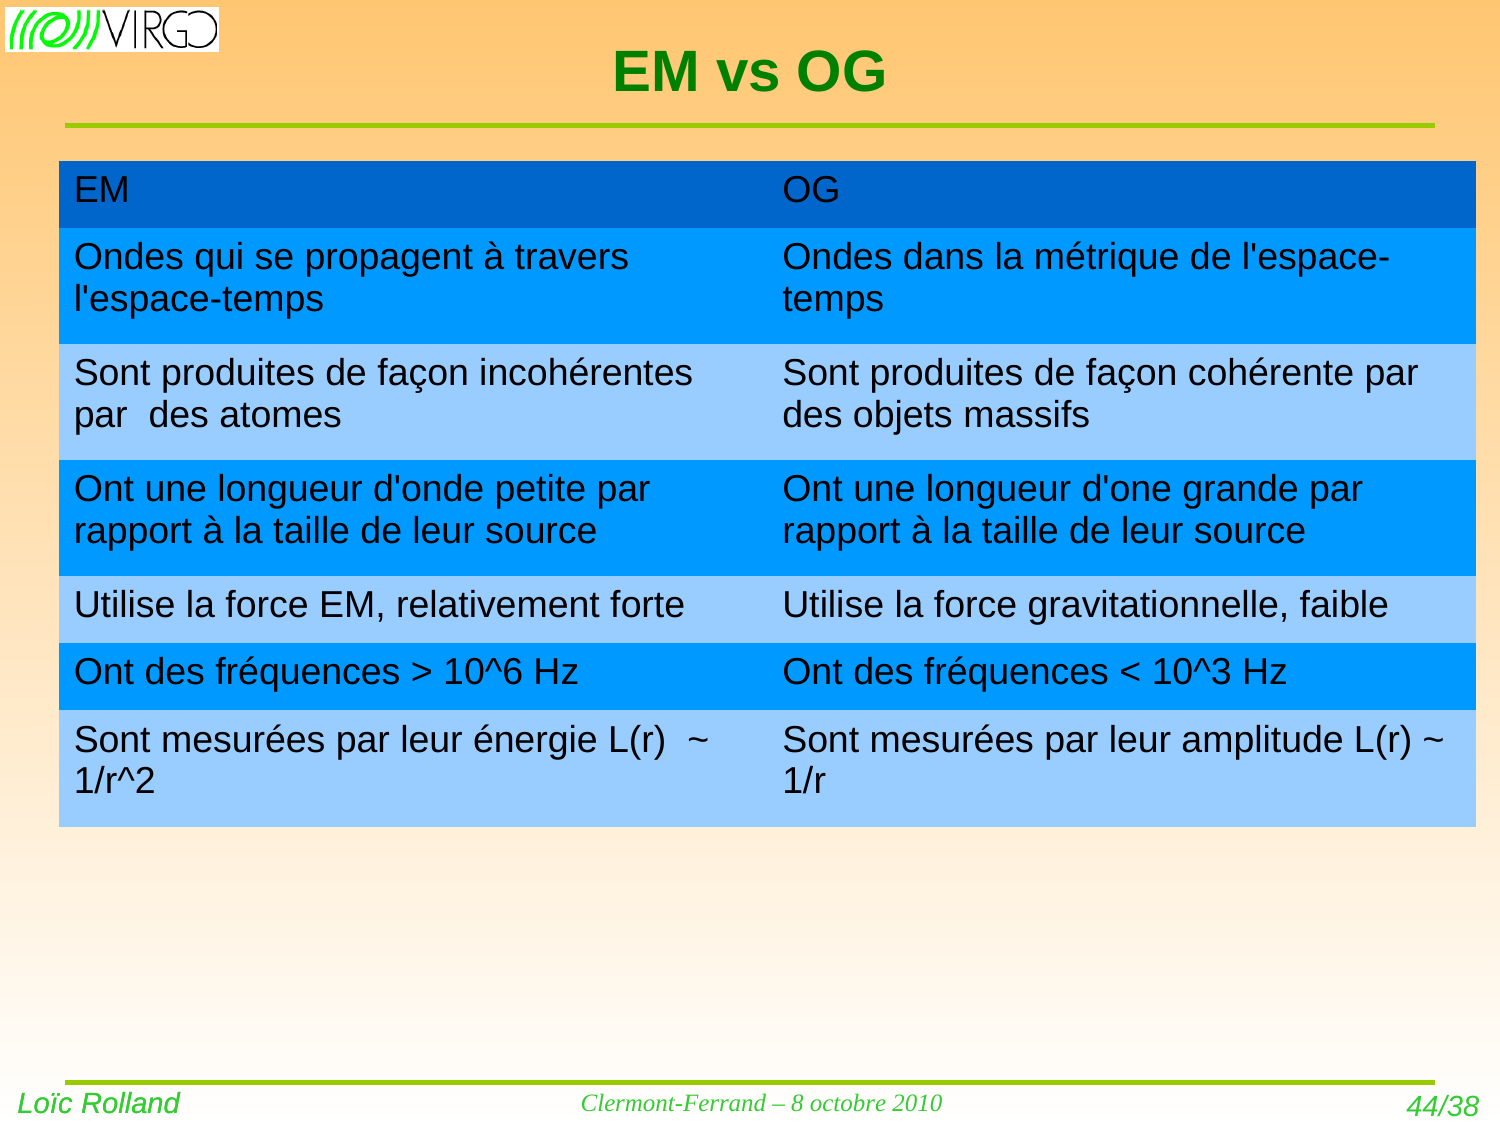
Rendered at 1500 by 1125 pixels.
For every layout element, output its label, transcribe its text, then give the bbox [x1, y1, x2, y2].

table_cell Sont mesurées par leur énergie L(r) ~ 1/r^2 [59, 710, 768, 827]
table_cell Utilise la force EM, relativement forte [59, 576, 768, 643]
table_header EM [59, 161, 768, 228]
title EM vs OG [75, 7, 1426, 135]
table_cell Sont mesurées par leur amplitude L(r) ~ 1/r [768, 710, 1476, 827]
picture [5, 7, 75, 52]
table_cell Ont des fréquences < 10^3 Hz [768, 643, 1476, 710]
table_cell Ont une longueur d'onde petite par rapport à la taille de leur source [59, 460, 768, 576]
table_cell Sont produites de façon incohérentes par des atomes [59, 344, 768, 460]
table_cell Ont des fréquences > 10^6 Hz [59, 643, 768, 710]
table_cell Ondes dans la métrique de l'espace-temps [768, 228, 1476, 344]
table_header OG [768, 161, 1476, 228]
table_cell Utilise la force gravitationnelle, faible [768, 576, 1476, 643]
table_cell Sont produites de façon cohérente par des objets massifs [768, 344, 1476, 460]
table_cell Ondes qui se propagent à travers l'espace-temps [59, 228, 768, 344]
table_cell Ont une longueur d'one grande par rapport à la taille de leur source [768, 460, 1476, 576]
